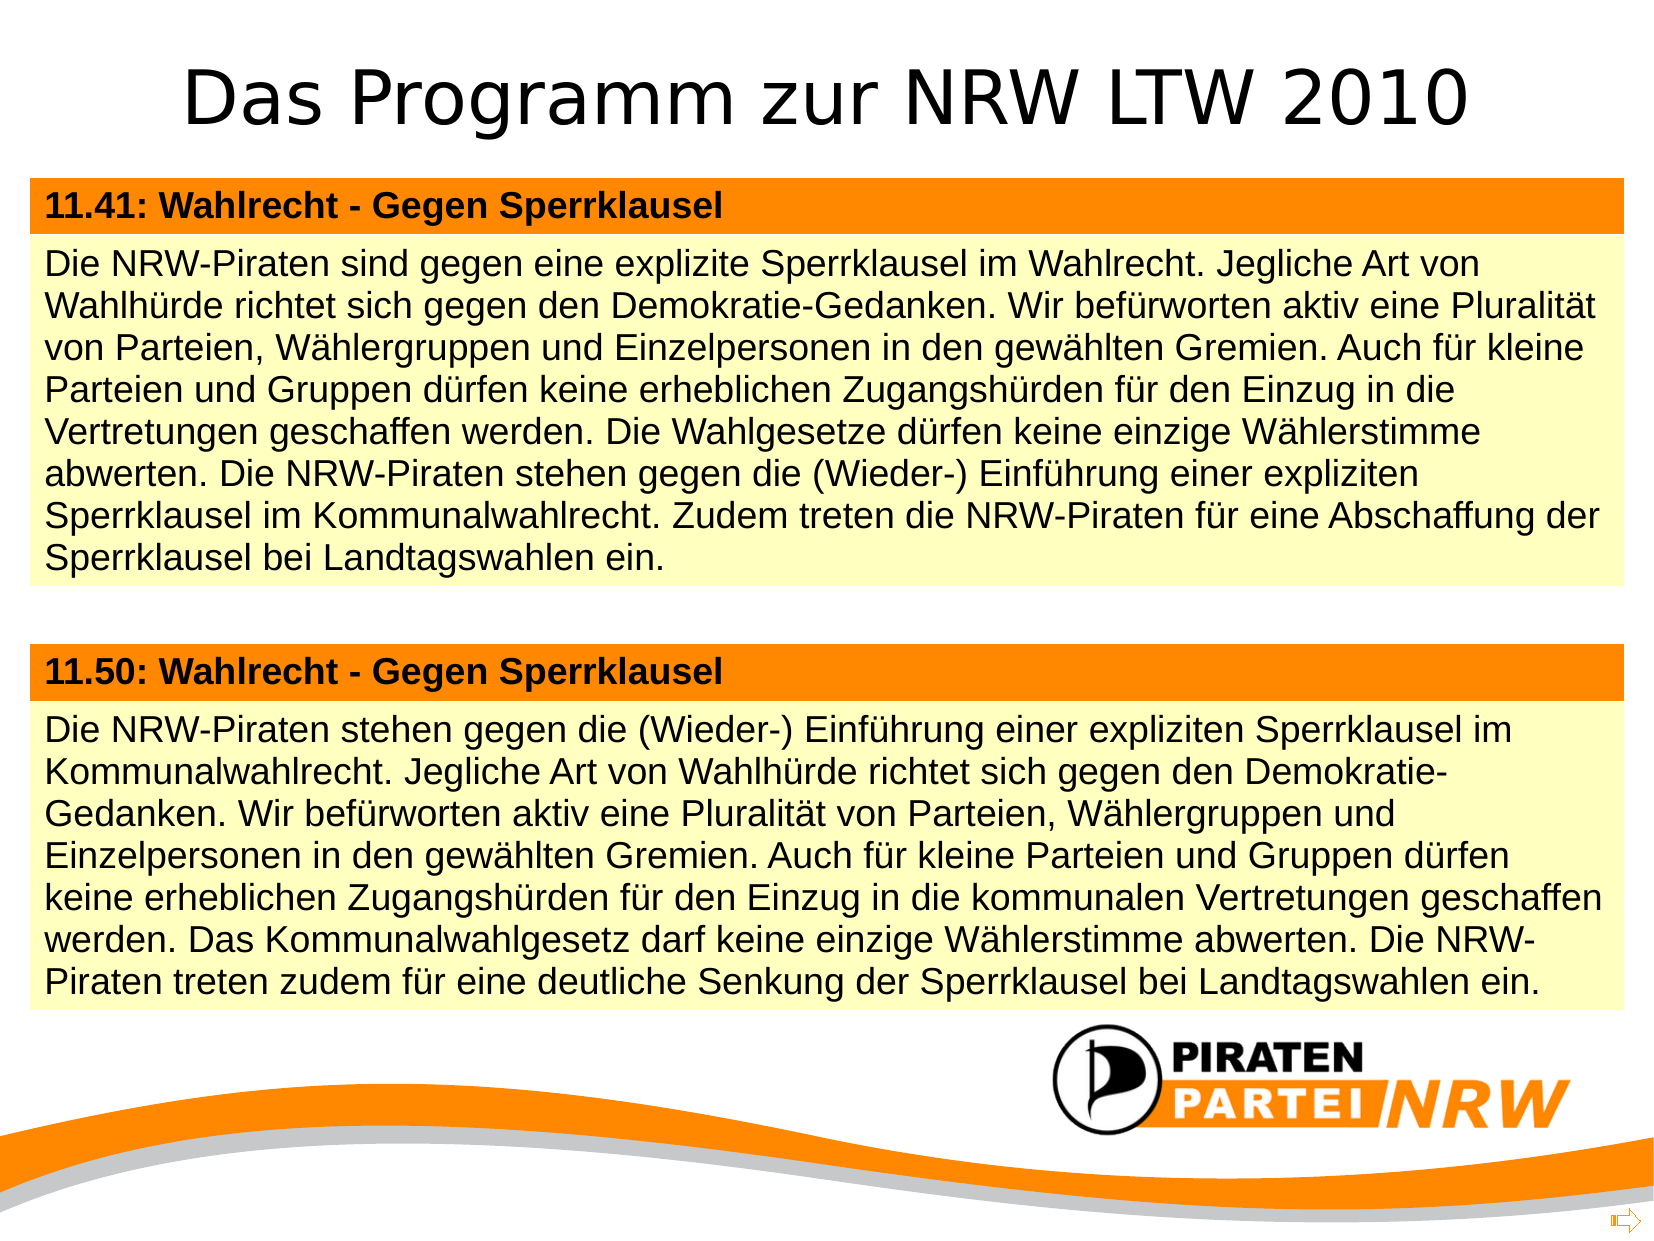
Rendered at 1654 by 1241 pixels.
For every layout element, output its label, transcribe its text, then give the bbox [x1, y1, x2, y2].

table_header 11.41: Wahlrecht - Gegen Sperrklausel [30, 178, 1624, 234]
table_cell Die NRW-Piraten sind gegen eine explizite Sperrklausel im Wahlrecht. Jegliche Art von Wahlhürde richtet sich gegen den Demokratie-Gedanken. Wir befürworten aktiv eine Pluralität von Parteien, Wählergruppen und Einzelpersonen in den gewählten Gremien. Auch für kleine Parteien und Gruppen dürfen keine erheblichen Zugangshürden für den Einzug in die Vertretungen geschaffen werden. Die Wahlgesetze dürfen keine einzige Wählerstimme abwerten. Die NRW-Piraten stehen gegen die (Wieder-) Einführung einer expliziten Sperrklausel im Kommunalwahlrecht. Zudem treten die NRW-Piraten für eine Abschaffung der Sperrklausel bei Landtagswahlen ein. [30, 235, 1624, 586]
table_cell Die NRW-Piraten stehen gegen die (Wieder-) Einführung einer expliziten Sperrklausel im Kommunalwahlrecht. Jegliche Art von Wahlhürde richtet sich gegen den Demokratie-Gedanken. Wir befürworten aktiv eine Pluralität von Parteien, Wählergruppen und Einzelpersonen in den gewählten Gremien. Auch für kleine Parteien und Gruppen dürfen keine erheblichen Zugangshürden für den Einzug in die kommunalen Vertretungen geschaffen werden. Das Kommunalwahlgesetz darf keine einzige Wählerstimme abwerten. Die NRW-Piraten treten zudem für eine deutliche Senkung der Sperrklausel bei Landtagswahlen ein. [30, 702, 1624, 1010]
table_cell 11.50: Wahlrecht - Gegen Sperrklausel [30, 644, 1624, 701]
picture [1045, 1021, 1579, 1140]
table_cell [30, 587, 1624, 643]
title Das Programm zur NRW LTW 2010 [82, 54, 1571, 143]
